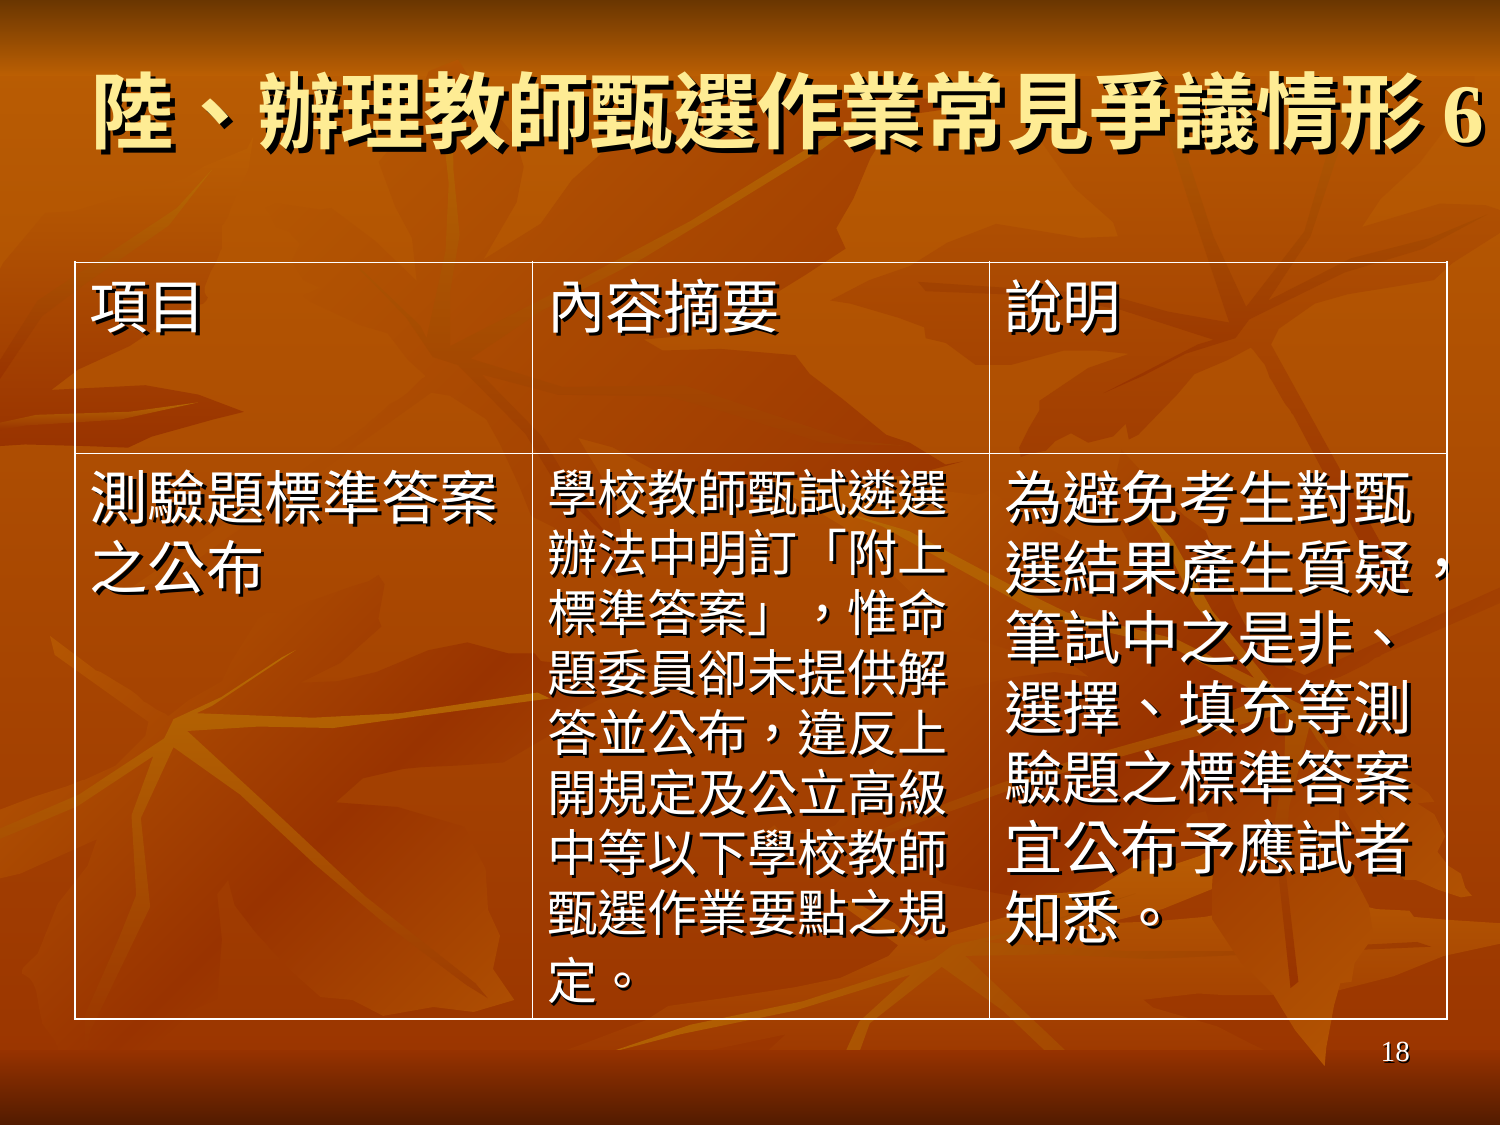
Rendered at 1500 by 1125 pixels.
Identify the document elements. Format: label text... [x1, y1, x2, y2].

table_cell 學校教師甄試遴選辦法中明訂「附上標準答案」，惟命題委員卻未提供解答並公布，違反上開規定及公立高級中等以下學校教師甄選作業要點之規定。 [533, 454, 989, 1018]
table_header 內容摘要 [533, 263, 989, 453]
title 陸、辦理教師甄選作業常見爭議情形6 [75, 45, 1500, 173]
table_header 項目 [76, 263, 532, 453]
table_header 說明 [990, 263, 1446, 453]
table_cell 為避免考生對甄選結果產生質疑，筆試中之是非、選擇、填充等測驗題之標準答案宜公布予應試者知悉。 [990, 454, 1446, 1018]
table_cell 測驗題標準答案之公布 [76, 454, 532, 1018]
